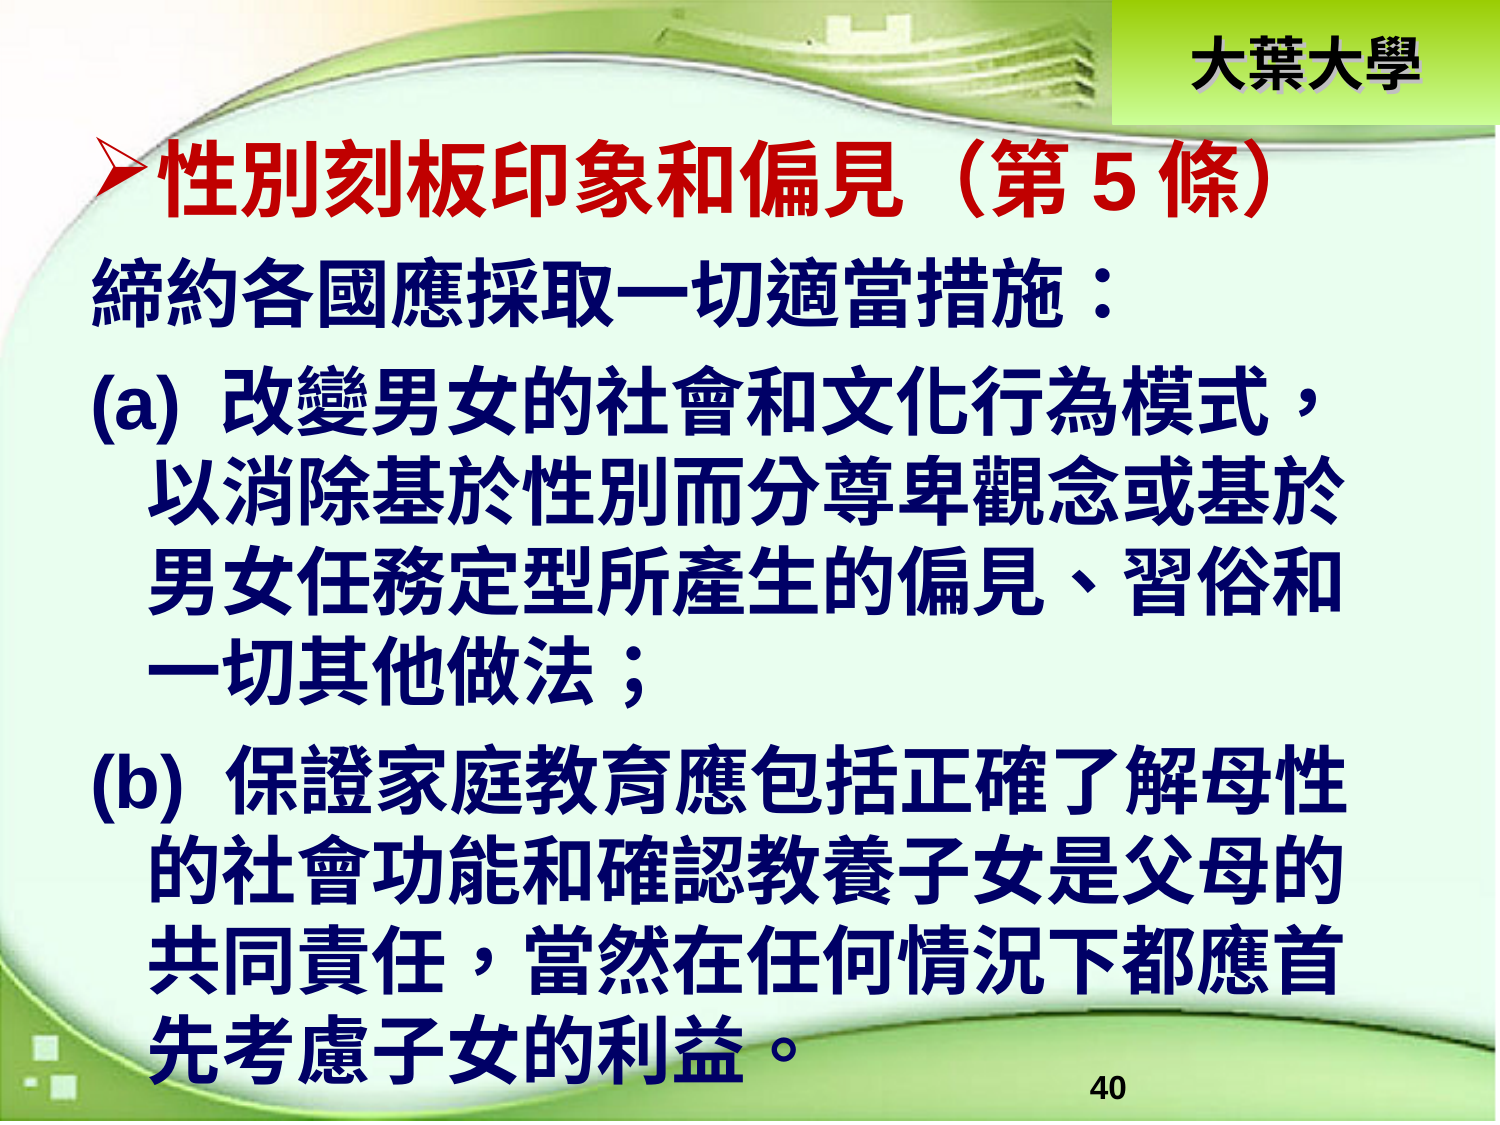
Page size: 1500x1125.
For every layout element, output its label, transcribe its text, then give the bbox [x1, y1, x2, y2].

text_box 性別刻板印象和偏見（第5條） 締約各國應採取一切適當措施： (a) 改變男女的社會和文化行為模式，以消除基於性別而分尊卑觀念或基於男女任務定型所產生的偏見、習俗和一切其他做法； (b) 保證家庭教育應包括正確了解母性的社會功能和確認教養子女是父母的共同責任，當然在任何情況下都應首先考慮子女的利益。 [75, 19, 1426, 1005]
